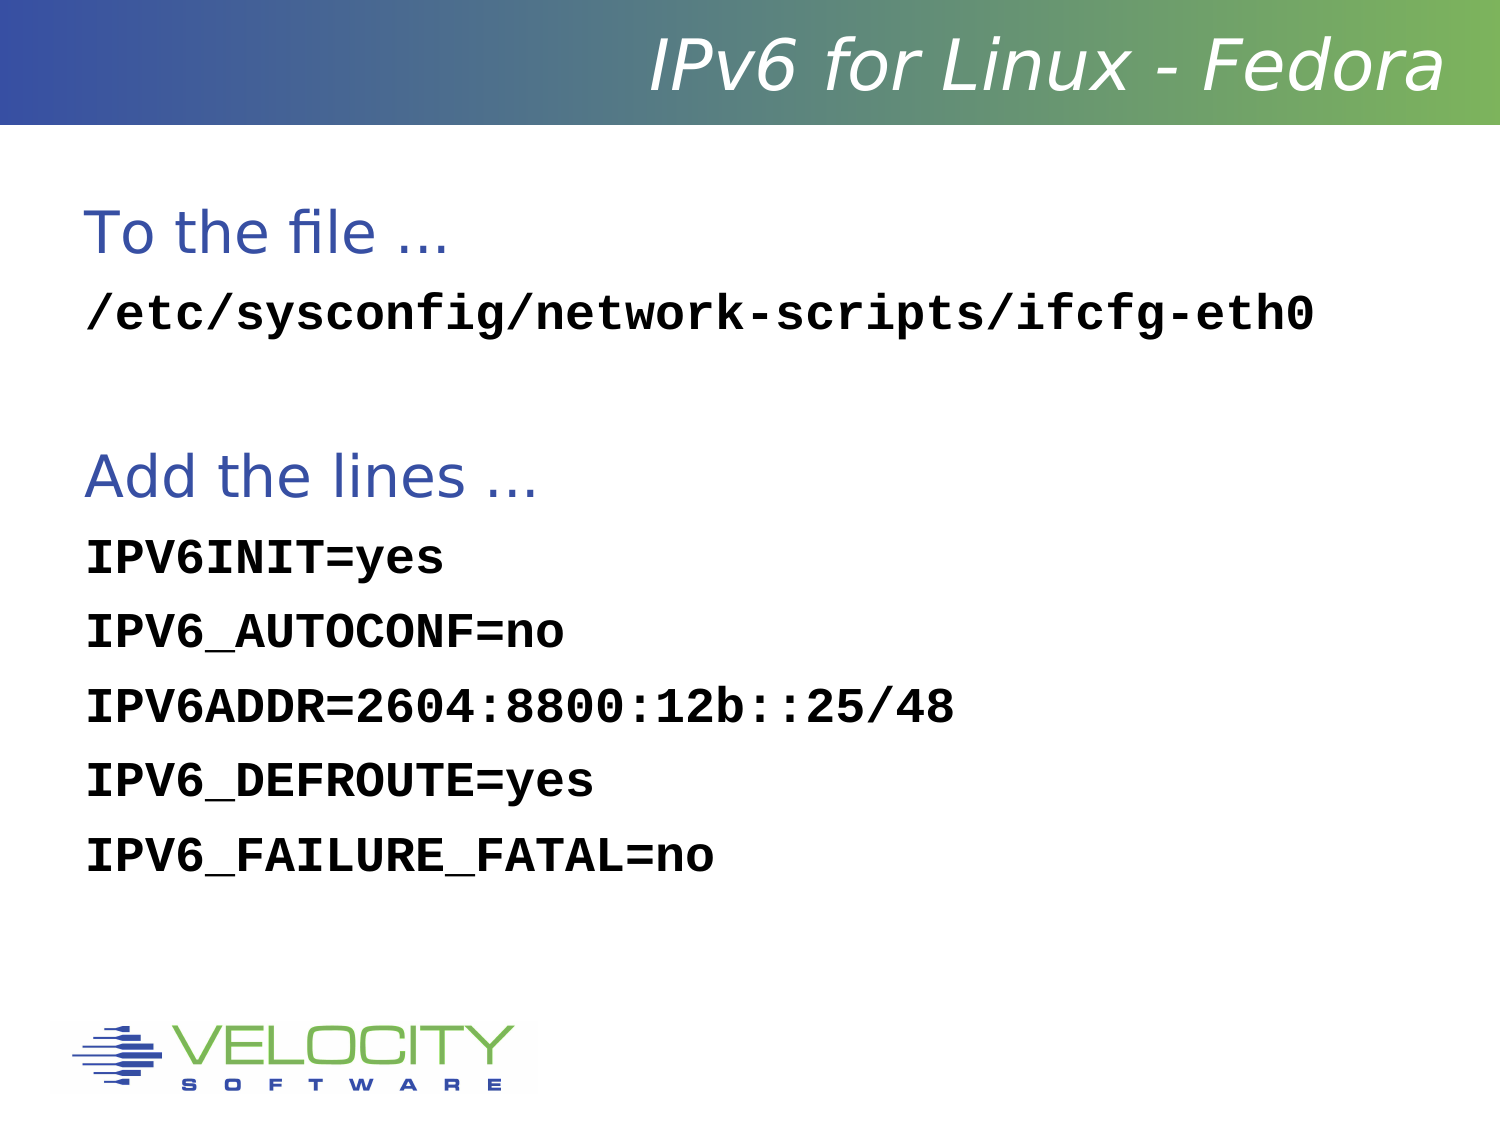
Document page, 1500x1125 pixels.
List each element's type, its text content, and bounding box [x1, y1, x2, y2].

list To the file ... /etc/sysconfig/network-scripts/ifcfg-eth0 Add the lines ... IPV6INIT=yes IPV6_AUTOCONF=no IPV6ADDR=2604:8800:12b::25/48 IPV6_DEFROUTE=yes IPV6_FAILURE_FATAL=no [70, 187, 1438, 988]
picture [50, 1021, 538, 1094]
title IPv6 for Linux - Fedora [62, 12, 1463, 113]
